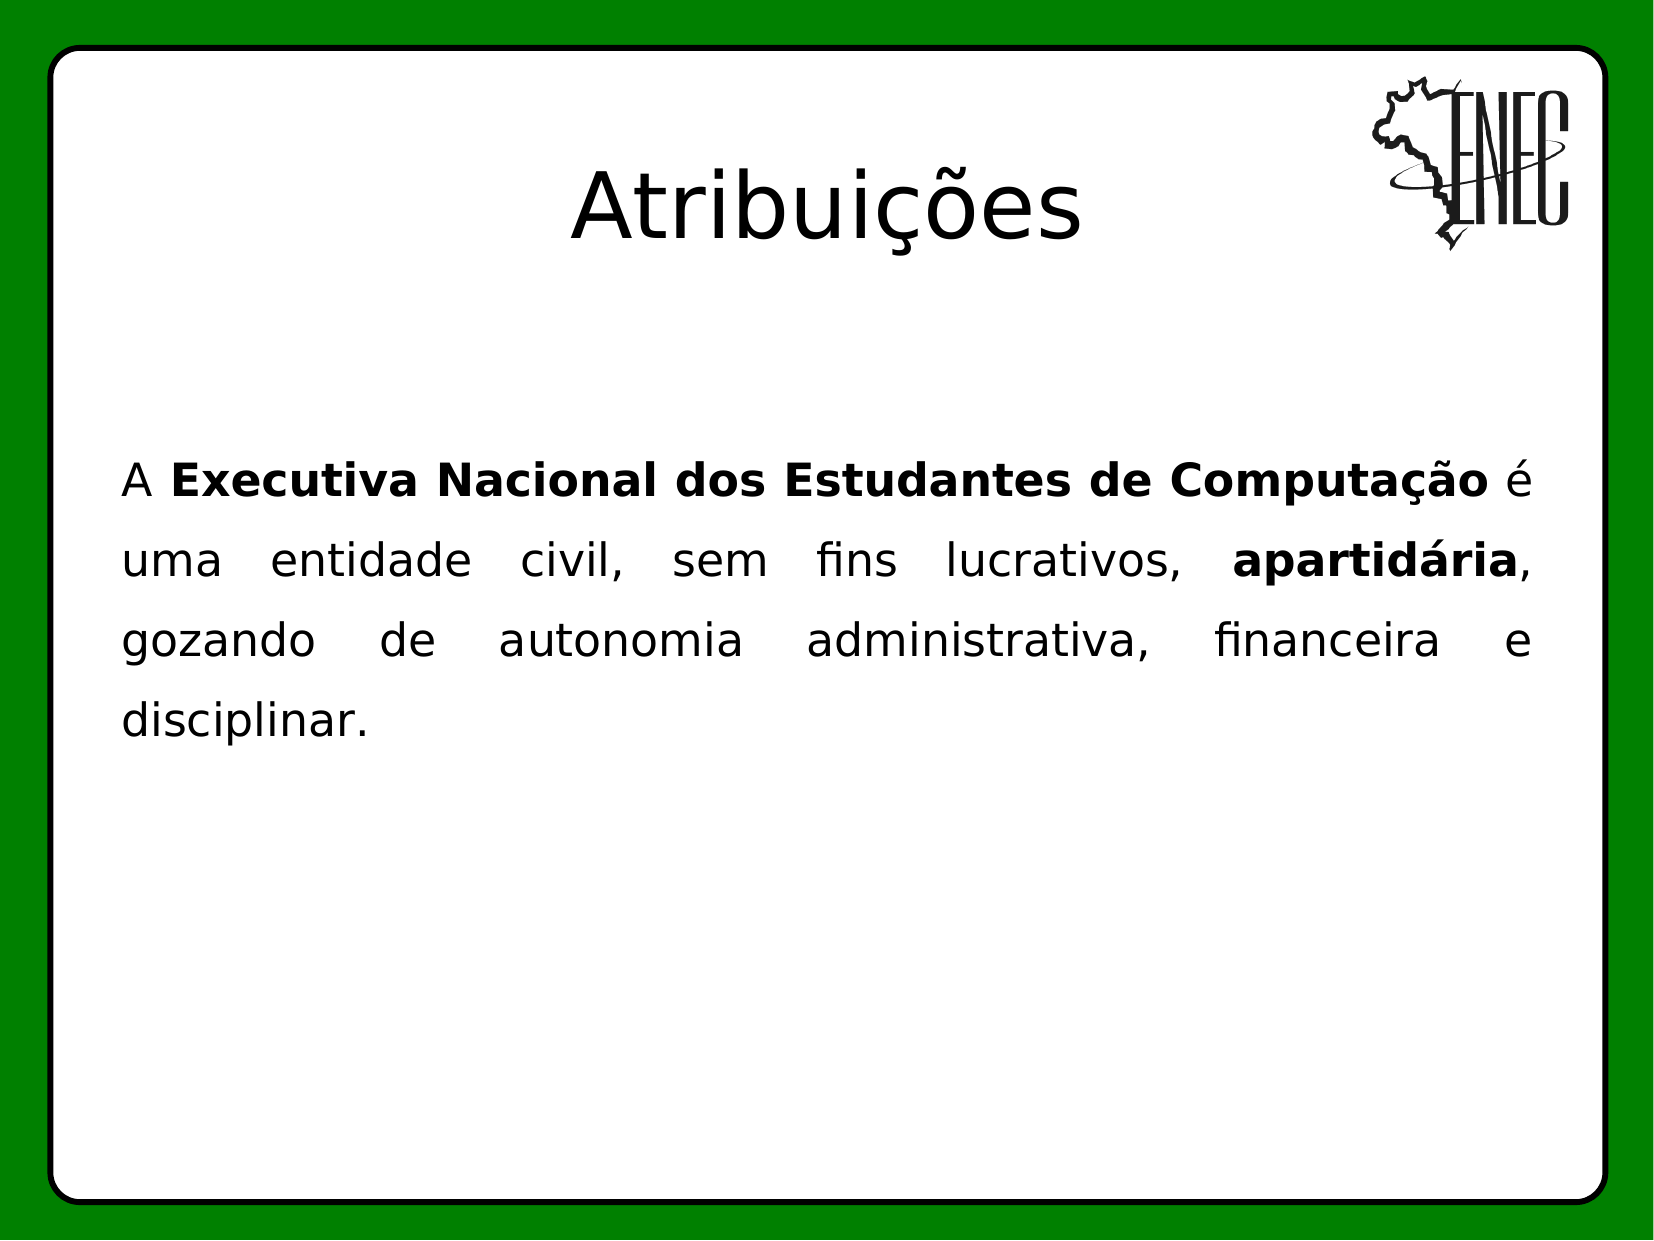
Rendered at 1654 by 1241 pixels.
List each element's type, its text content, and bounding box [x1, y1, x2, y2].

list A Executiva Nacional dos Estudantes de Computação é uma entidade civil, sem fins lucrativos, apartidária, gozando de autonomia administrativa, financeira e disciplinar. [121, 344, 1534, 1127]
picture [1367, 71, 1574, 273]
title Atribuições [121, 102, 1534, 310]
